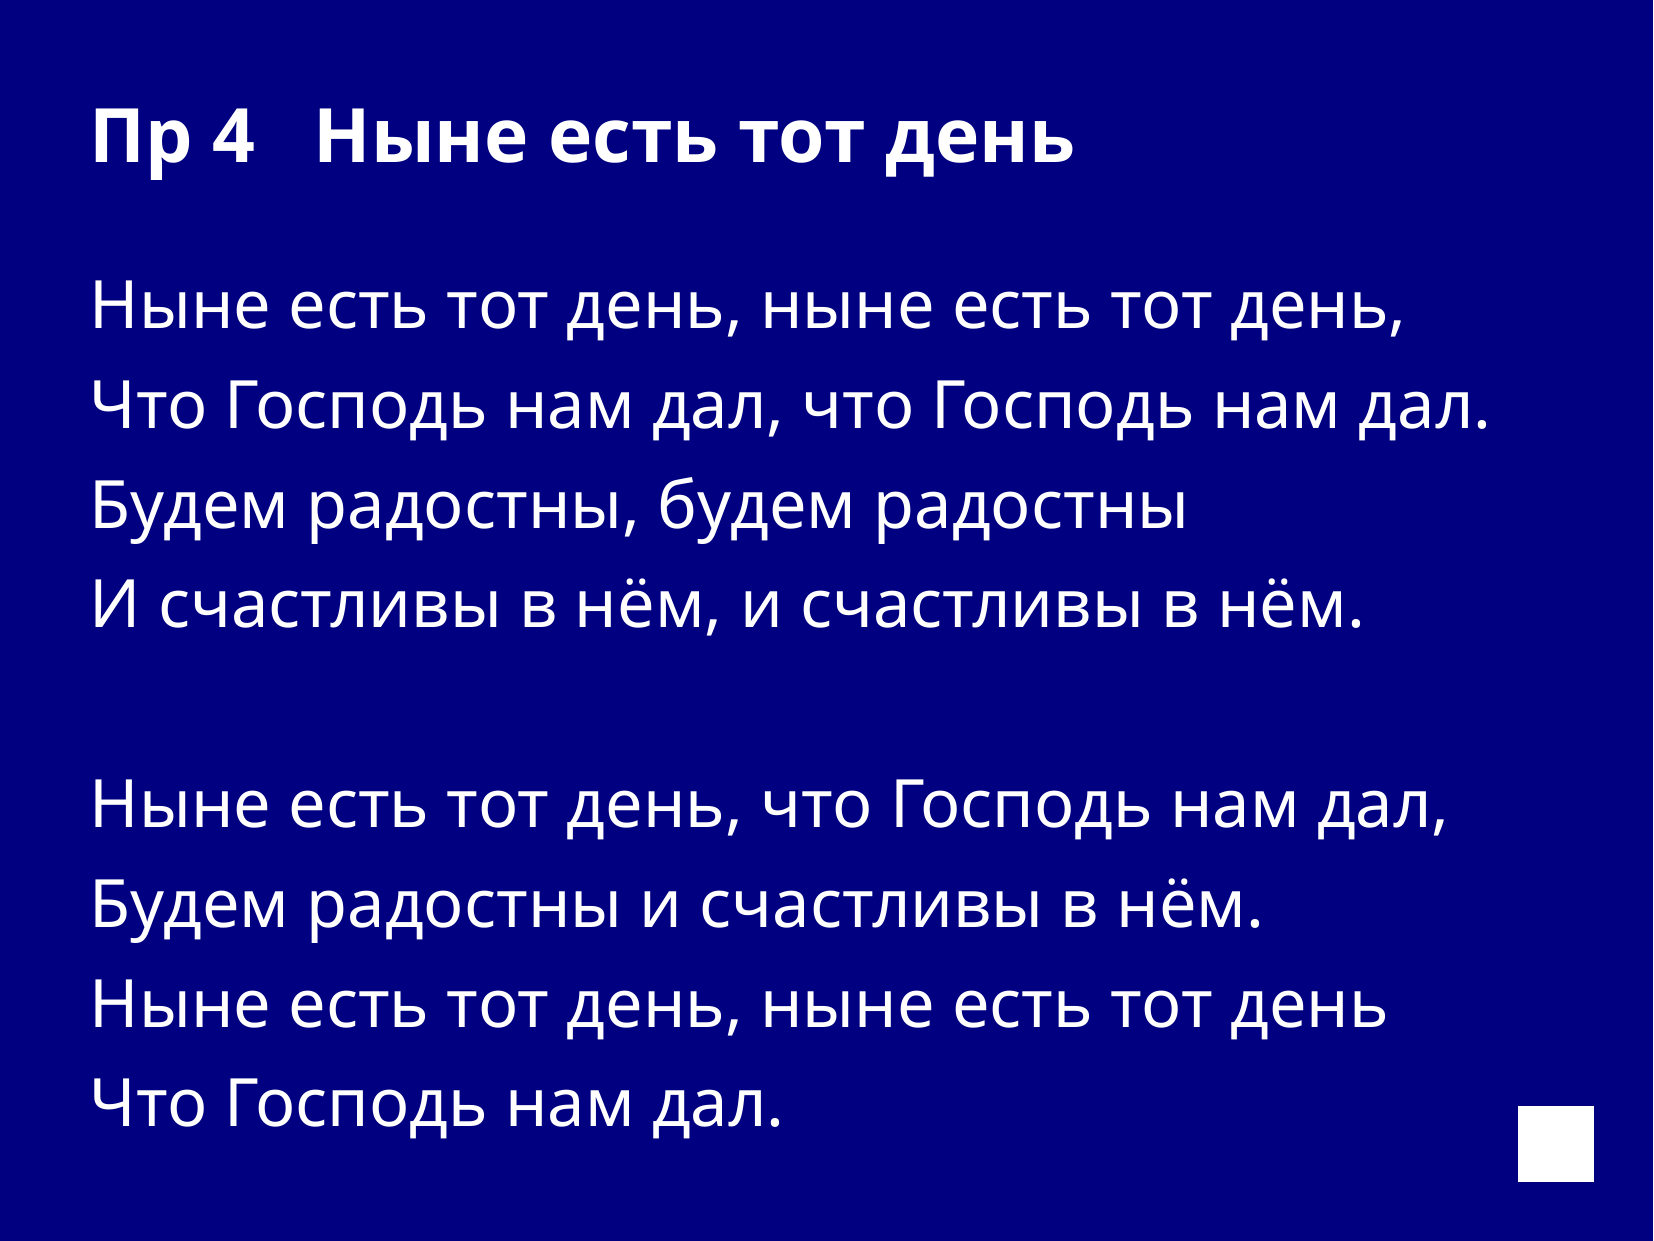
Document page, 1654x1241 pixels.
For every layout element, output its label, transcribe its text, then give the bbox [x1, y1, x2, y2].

text_box Пр 4 Ныне есть тот день [75, 75, 1576, 188]
text_box Ныне есть тот день, ныне есть тот день, Что Господь нам дал, что Господь нам дал. Будем радостны, будем радостны И счастливы в нём, и счастливы в нём. Ныне есть тот день, что Господь нам дал, Будем радостны и счастливы в нём. Ныне есть тот день, ныне есть тот день Что Господь нам дал. [75, 150, 1653, 1163]
text_box [1518, 1163, 1594, 1182]
